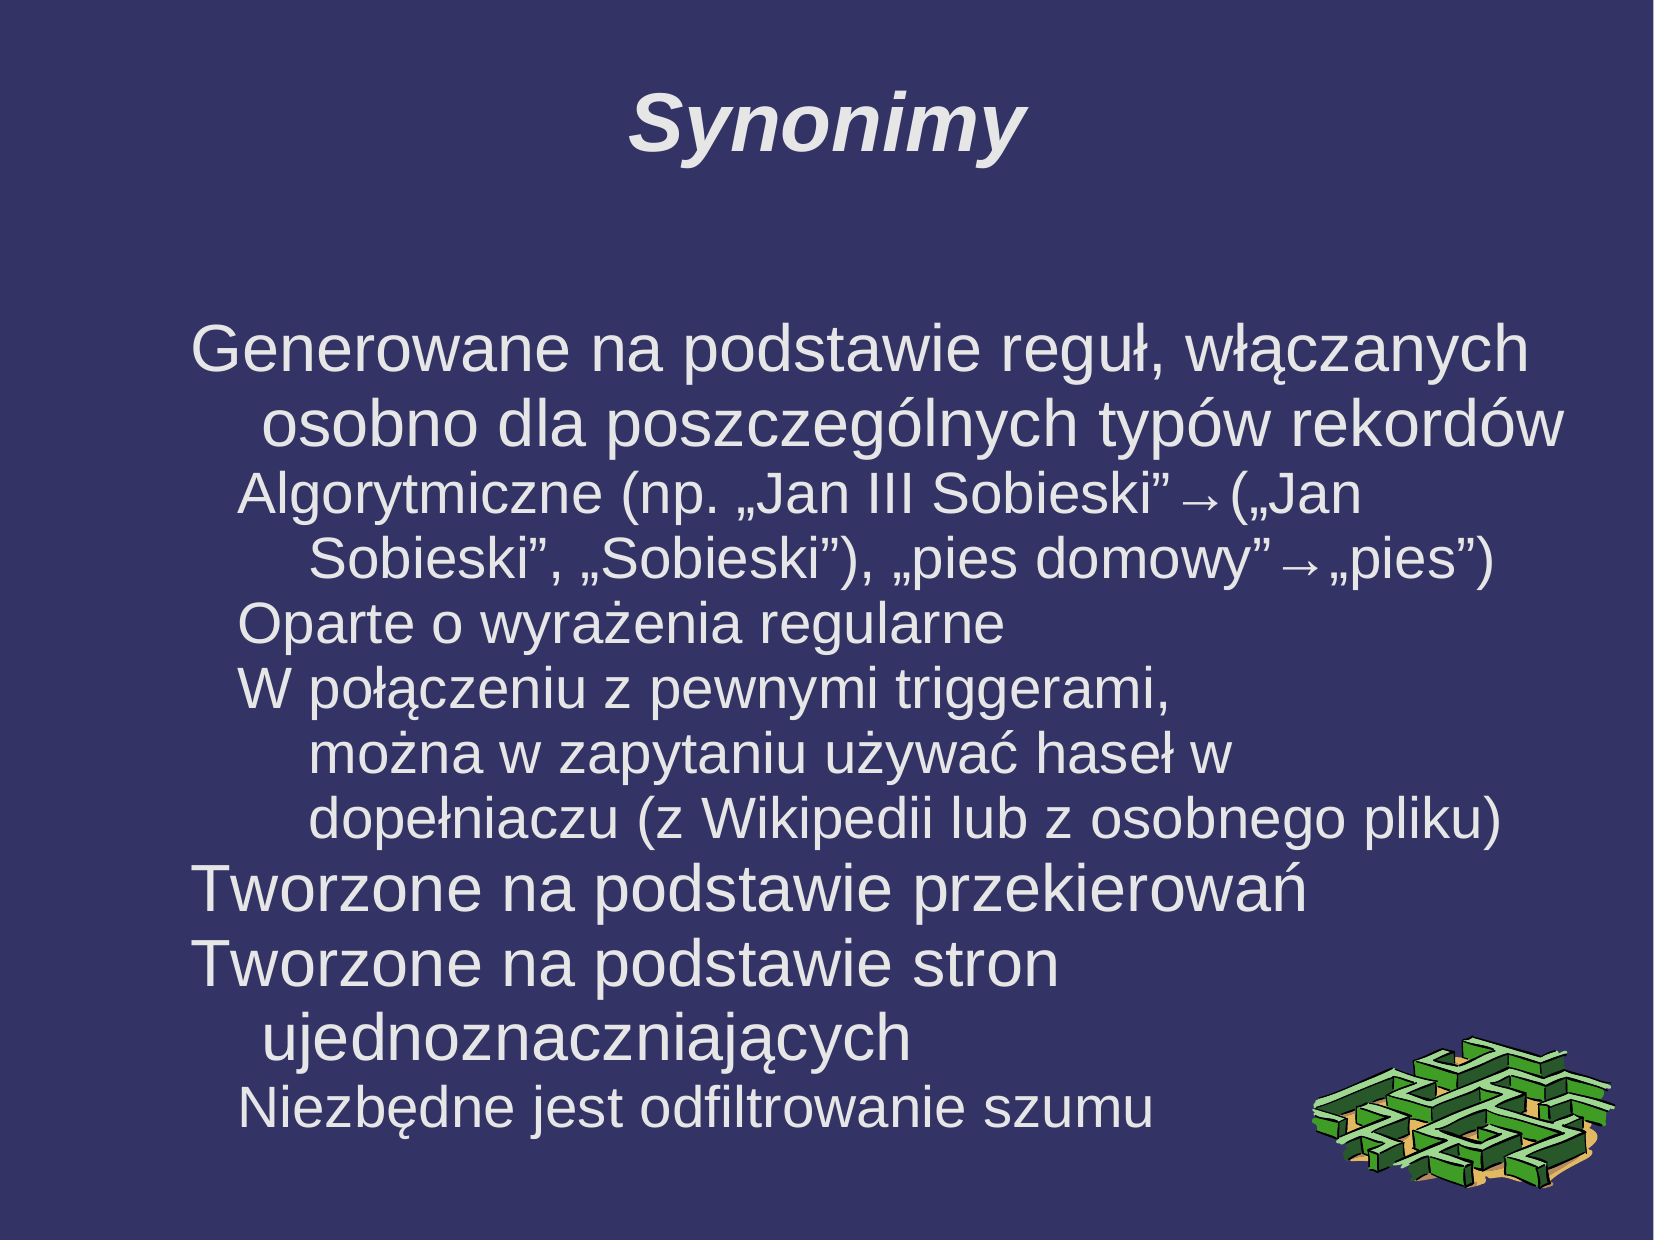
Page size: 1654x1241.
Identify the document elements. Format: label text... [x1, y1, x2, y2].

title Synonimy [121, 19, 1534, 227]
list Generowane na podstawie reguł, włączanych osobno dla poszczególnych typów rekordów Algorytmiczne (np. „Jan III Sobieski”→(„Jan Sobieski”, „Sobieski”), „pies domowy”→„pies”) Oparte o wyrażenia regularne W połączeniu z pewnymi triggerami, można w zapytaniu używać haseł w dopełniaczu (z Wikipedii lub z osobnego pliku) Tworzone na podstawie przekierowań Tworzone na podstawie stron ujednoznaczniających Niezbędne jest odfiltrowanie szumu [178, 311, 1570, 1216]
